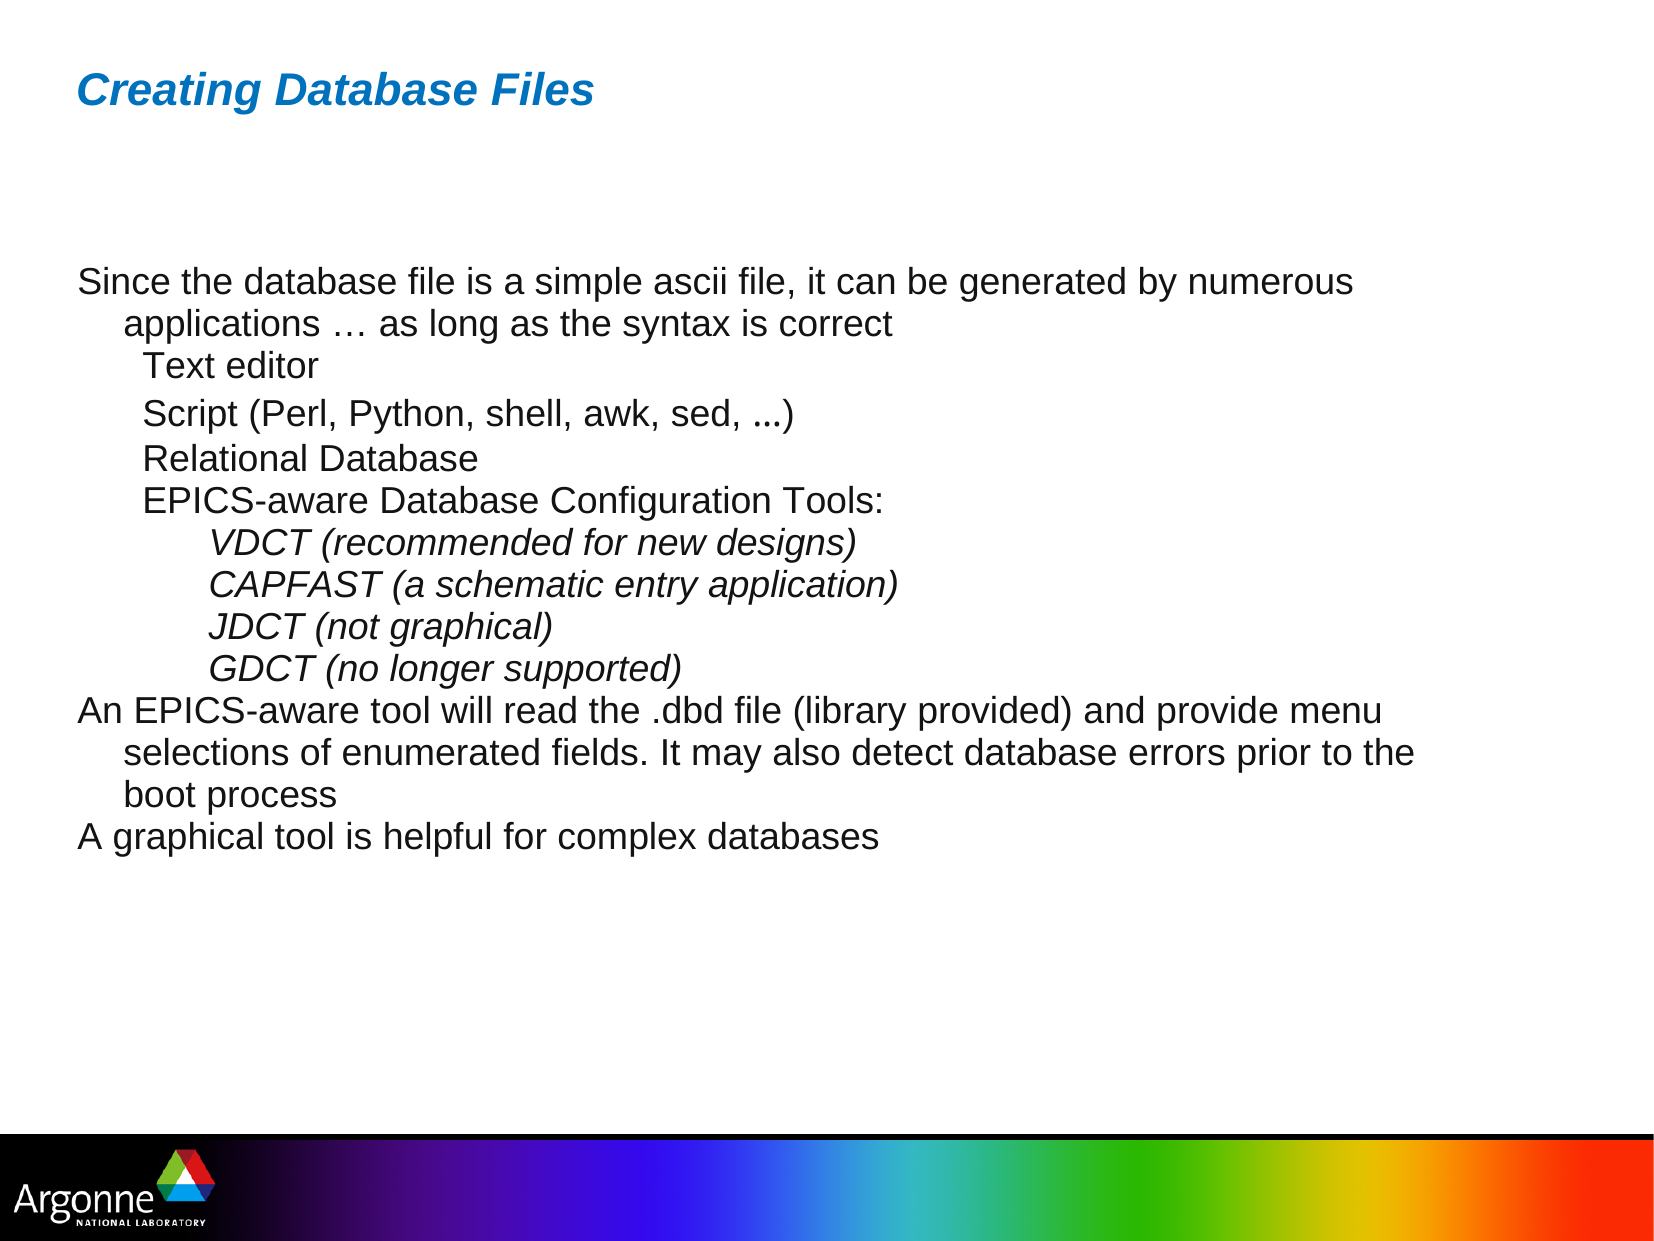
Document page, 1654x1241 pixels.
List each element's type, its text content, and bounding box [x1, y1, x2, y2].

picture [0, 1134, 1654, 1241]
list Since the database file is a simple ascii file, it can be generated by numerous applications … as long as the syntax is correct Text editor Script (Perl, Python, shell, awk, sed, …) Relational Database EPICS-aware Database Configuration Tools: VDCT (recommended for new designs) CAPFAST (a schematic entry application) JDCT (not graphical) GDCT (no longer supported) An EPICS-aware tool will read the .dbd file (library provided) and provide menu selections of enumerated fields. It may also detect database errors prior to the boot process A graphical tool is helpful for complex databases [62, 253, 1498, 1049]
title Creating Database Files [61, 45, 1500, 123]
